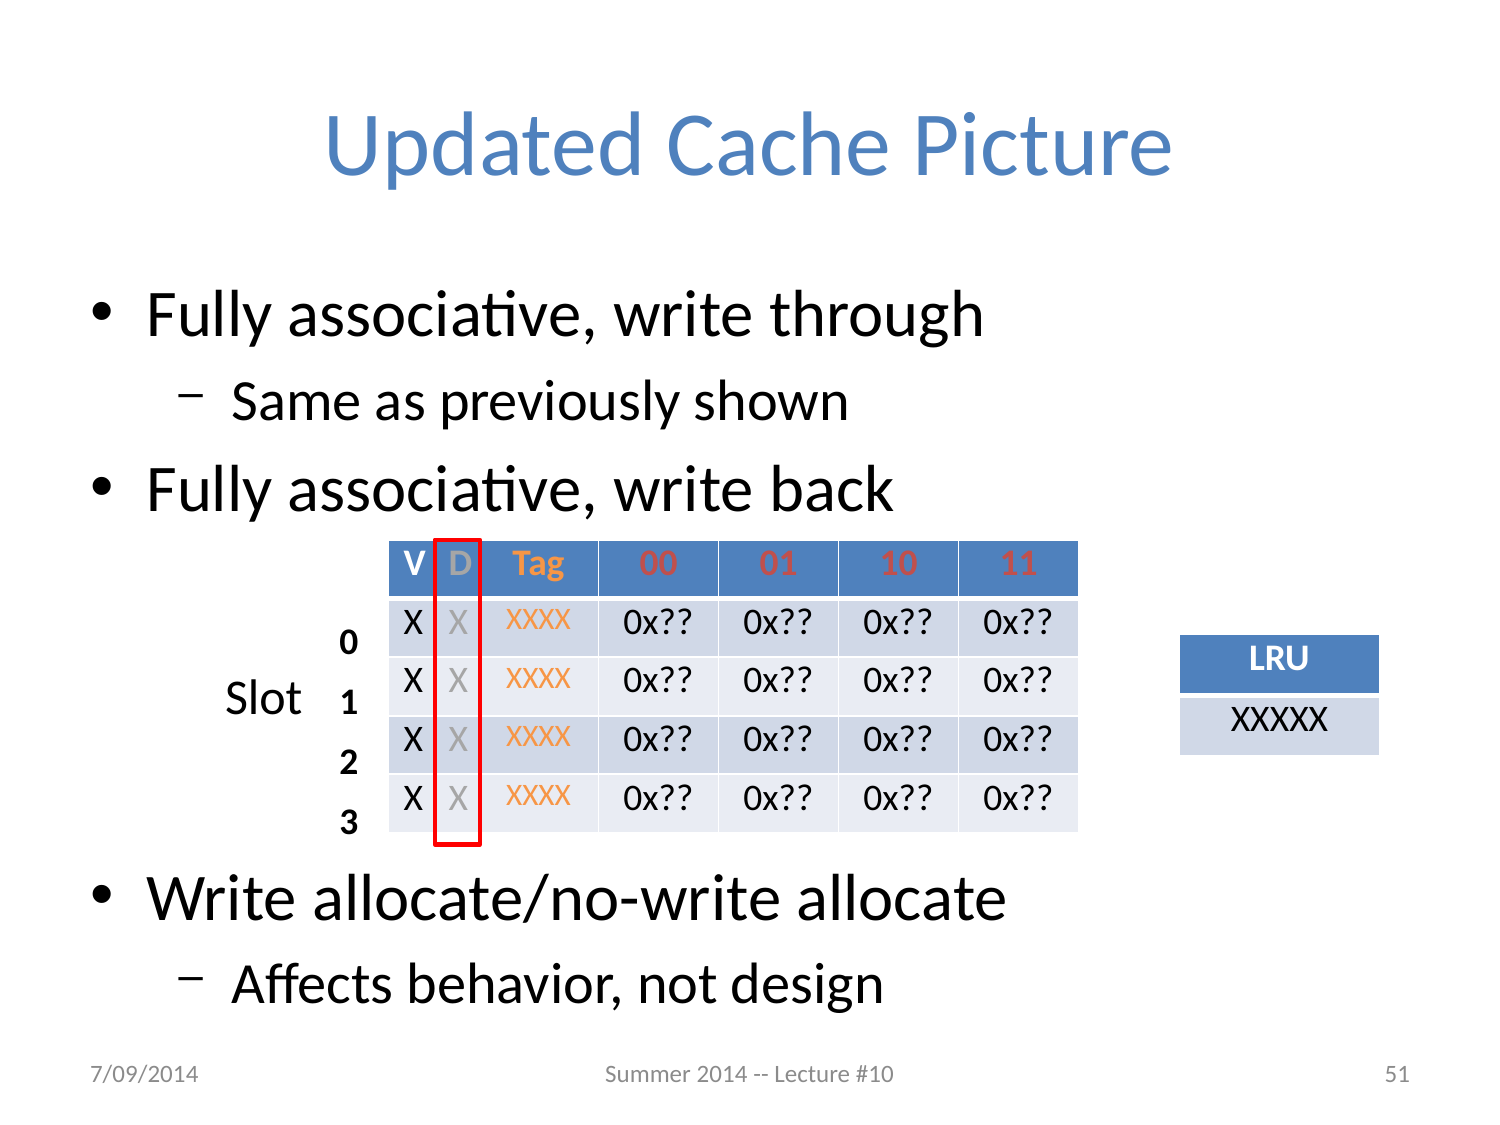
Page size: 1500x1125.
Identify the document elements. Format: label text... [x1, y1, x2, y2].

table_cell XXXX [482, 717, 598, 773]
table_header 01 [719, 541, 838, 596]
table_cell 0x?? [839, 601, 958, 656]
table_cell 0x?? [719, 717, 838, 773]
text_box Slot [294, 694, 299, 711]
table_cell 0x?? [839, 775, 958, 832]
table_cell 0x?? [959, 717, 1078, 773]
table_cell X [399, 601, 433, 656]
table_cell XXXX [482, 658, 598, 715]
table_cell 0x?? [959, 658, 1078, 715]
table_cell XXXXX [1180, 698, 1379, 755]
table_header Tag [482, 541, 598, 596]
table_cell XXXX [482, 775, 598, 832]
table_cell X [399, 717, 433, 773]
table_cell X [399, 775, 433, 832]
table_cell 2 [299, 735, 399, 795]
table_header LRU [1180, 635, 1379, 693]
table_cell 0x?? [599, 658, 718, 715]
table_header 00 [599, 541, 718, 596]
table_cell 0x?? [719, 601, 838, 656]
table_header V [399, 541, 433, 596]
table_cell 3 [299, 795, 399, 855]
table_cell X [437, 775, 478, 832]
table_cell 0 [299, 615, 399, 675]
table_cell X [437, 717, 478, 773]
table_cell 0x?? [599, 775, 718, 832]
text_box Slot [210, 656, 299, 732]
table_cell 0x?? [959, 601, 1078, 656]
table_cell 0x?? [599, 717, 718, 773]
table_header [299, 540, 399, 615]
table_cell 0x?? [839, 658, 958, 715]
table_header 11 [959, 541, 1078, 596]
table_cell 1 [299, 675, 399, 735]
table_cell 0x?? [839, 717, 958, 773]
slide_number 7/09/2014 [75, 1042, 425, 1103]
table_cell 0x?? [719, 658, 838, 715]
table_cell X [399, 658, 433, 715]
table_header 10 [839, 541, 958, 596]
title Updated Cache Picture [75, 45, 1425, 233]
table_cell 0x?? [719, 775, 838, 832]
table_header D [437, 542, 478, 596]
list Fully associative, write through Same as previously shown Fully associative, write back Write allocate/no-write allocate Affects behavior, not design [75, 262, 1425, 1073]
table_cell X [437, 658, 478, 715]
table_cell 0x?? [599, 601, 718, 656]
slide_number <number> [1074, 1042, 1425, 1103]
table_cell XXXX [482, 601, 598, 656]
table_cell X [437, 601, 478, 656]
table_cell 0x?? [959, 775, 1078, 832]
footer Summer 2014 -- Lecture #10 [512, 1042, 988, 1103]
